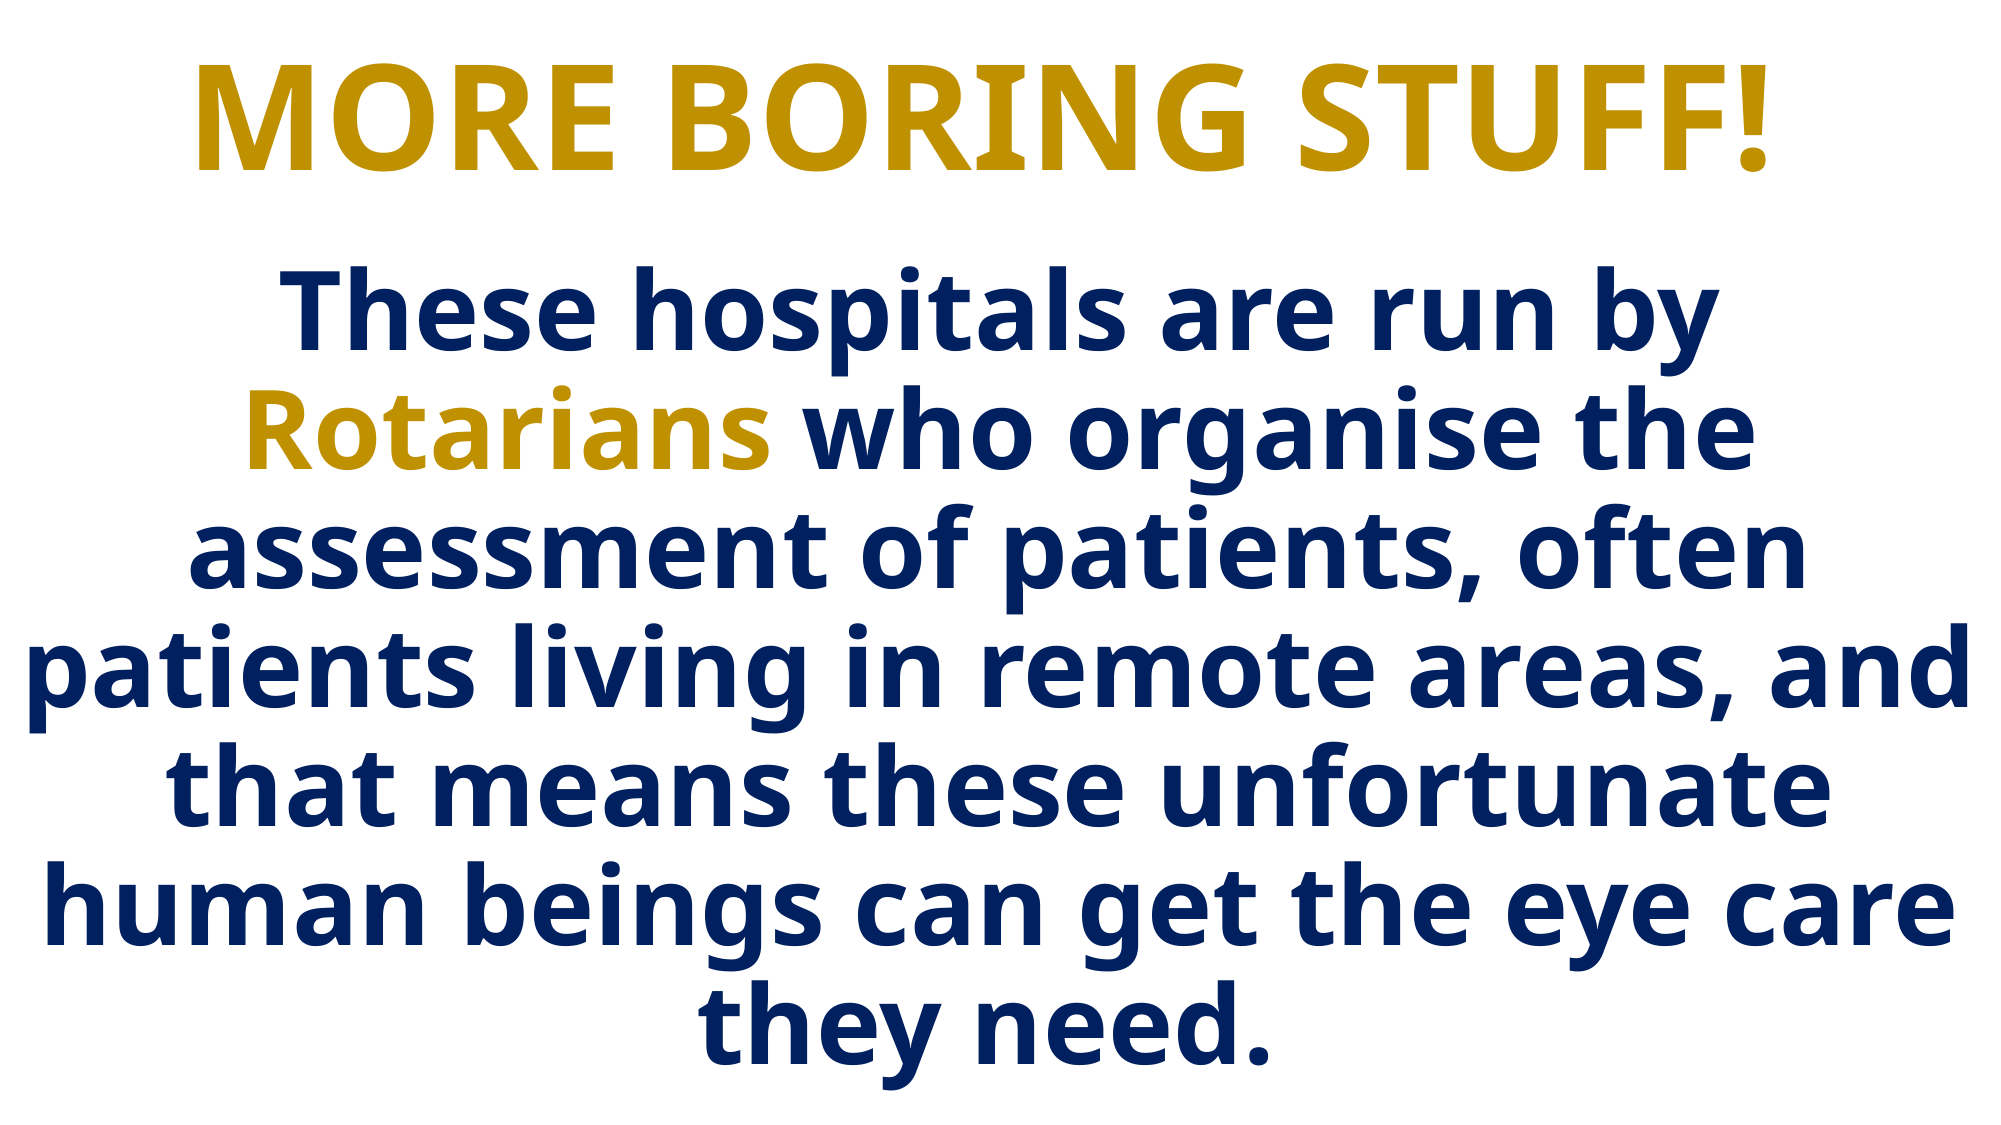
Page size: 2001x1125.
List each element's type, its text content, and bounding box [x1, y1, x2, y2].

title MORE BORING STUFF! These hospitals are run by Rotarians who organise the assessment of patients, often patients living in remote areas, and that means these unfortunate human beings can get the eye care they need. [0, 34, 2000, 1098]
